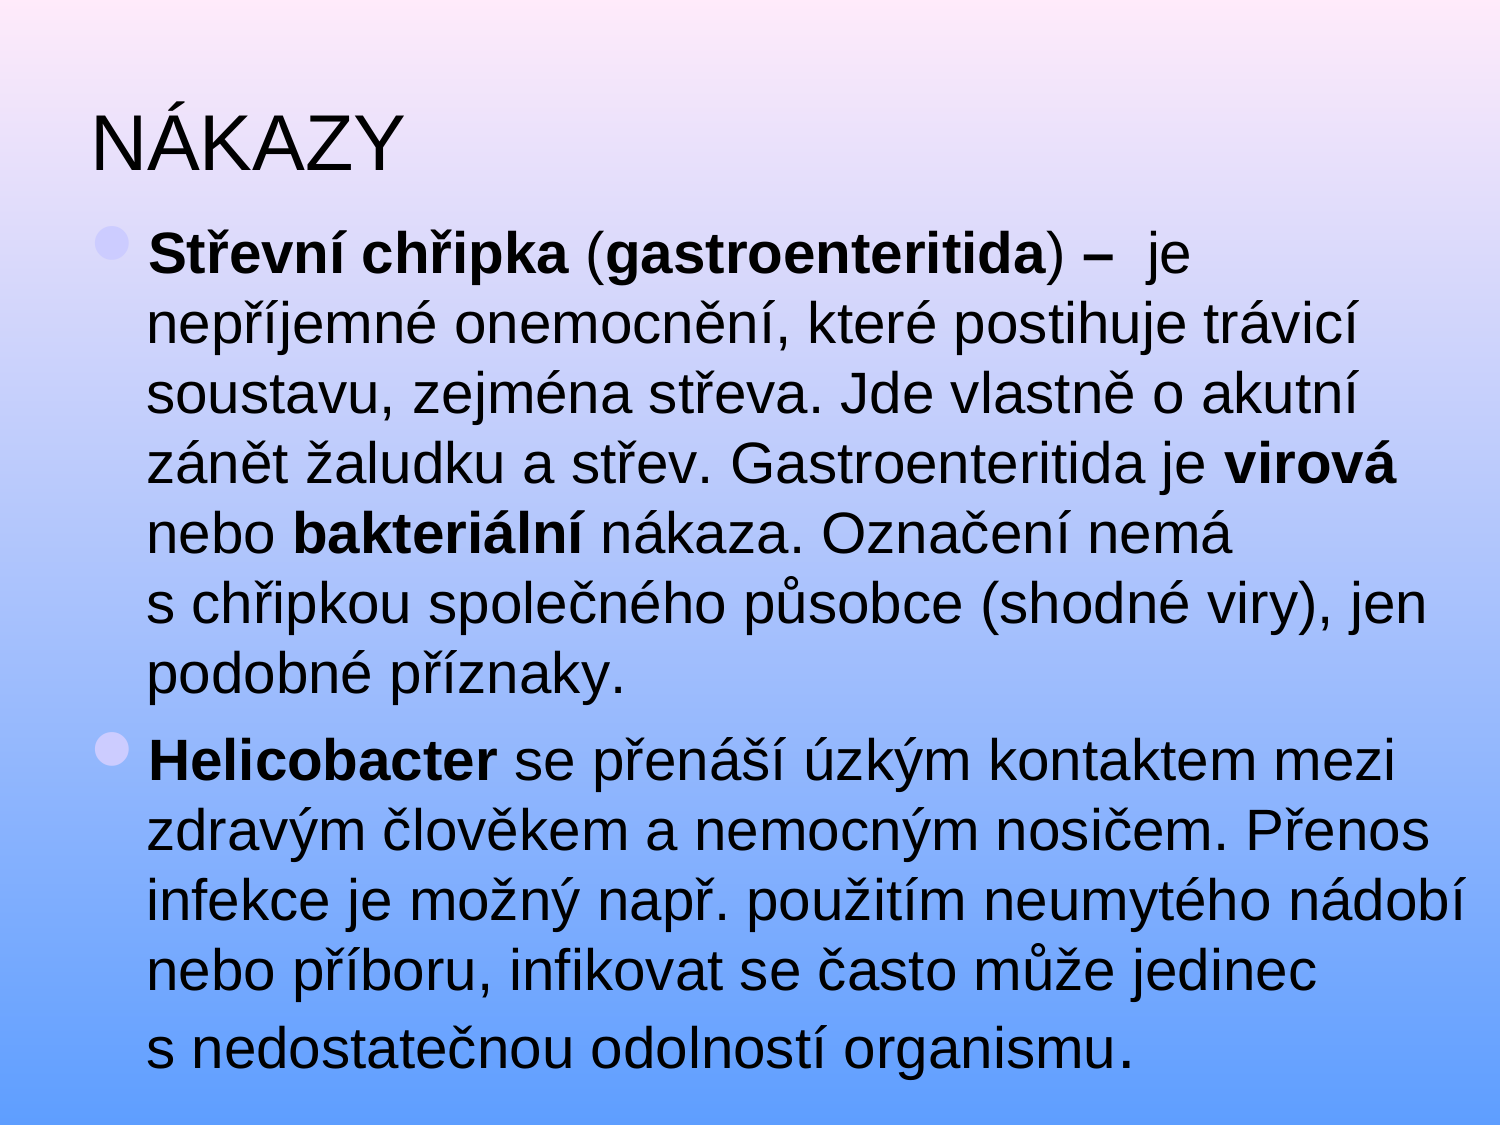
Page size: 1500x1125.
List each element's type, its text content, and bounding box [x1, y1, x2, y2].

list Střevní chřipka (gastroenteritida) – je nepříjemné onemocnění, které postihuje trávicí soustavu, zejména střeva. Jde vlastně o akutní zánět žaludku a střev. Gastroenteritida je virová nebo bakteriální nákaza. Označení nemá s chřipkou společného působce (shodné viry), jen podobné příznaky. Helicobacter se přenáší úzkým kontaktem mezi zdravým člověkem a nemocným nosičem. Přenos infekce je možný např. použitím neumytého nádobí nebo příboru, infikovat se často může jedinec s nedostatečnou odolností organismu. [75, 207, 1500, 1125]
title NÁKAZY [75, 45, 1426, 207]
